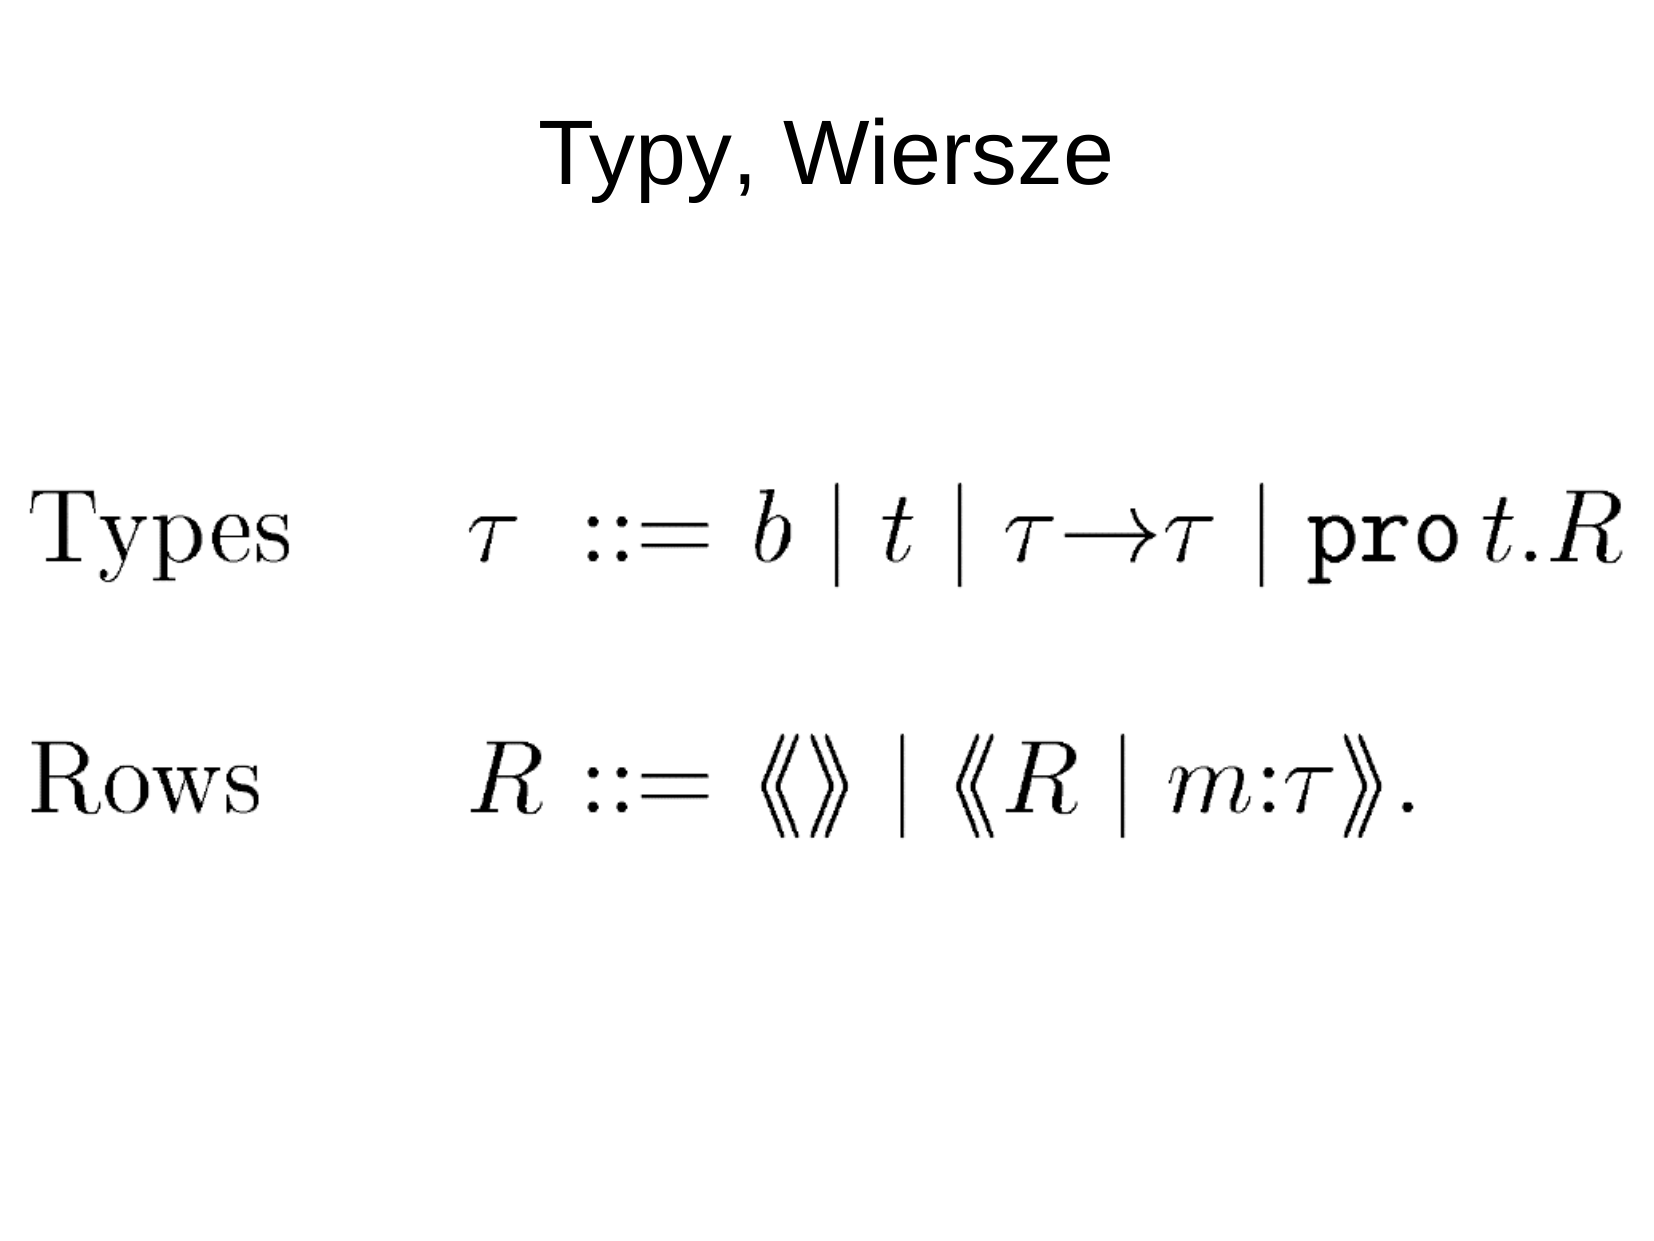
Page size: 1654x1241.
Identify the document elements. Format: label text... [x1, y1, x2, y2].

title Typy, Wiersze [82, 49, 1571, 257]
picture [16, 472, 1645, 870]
